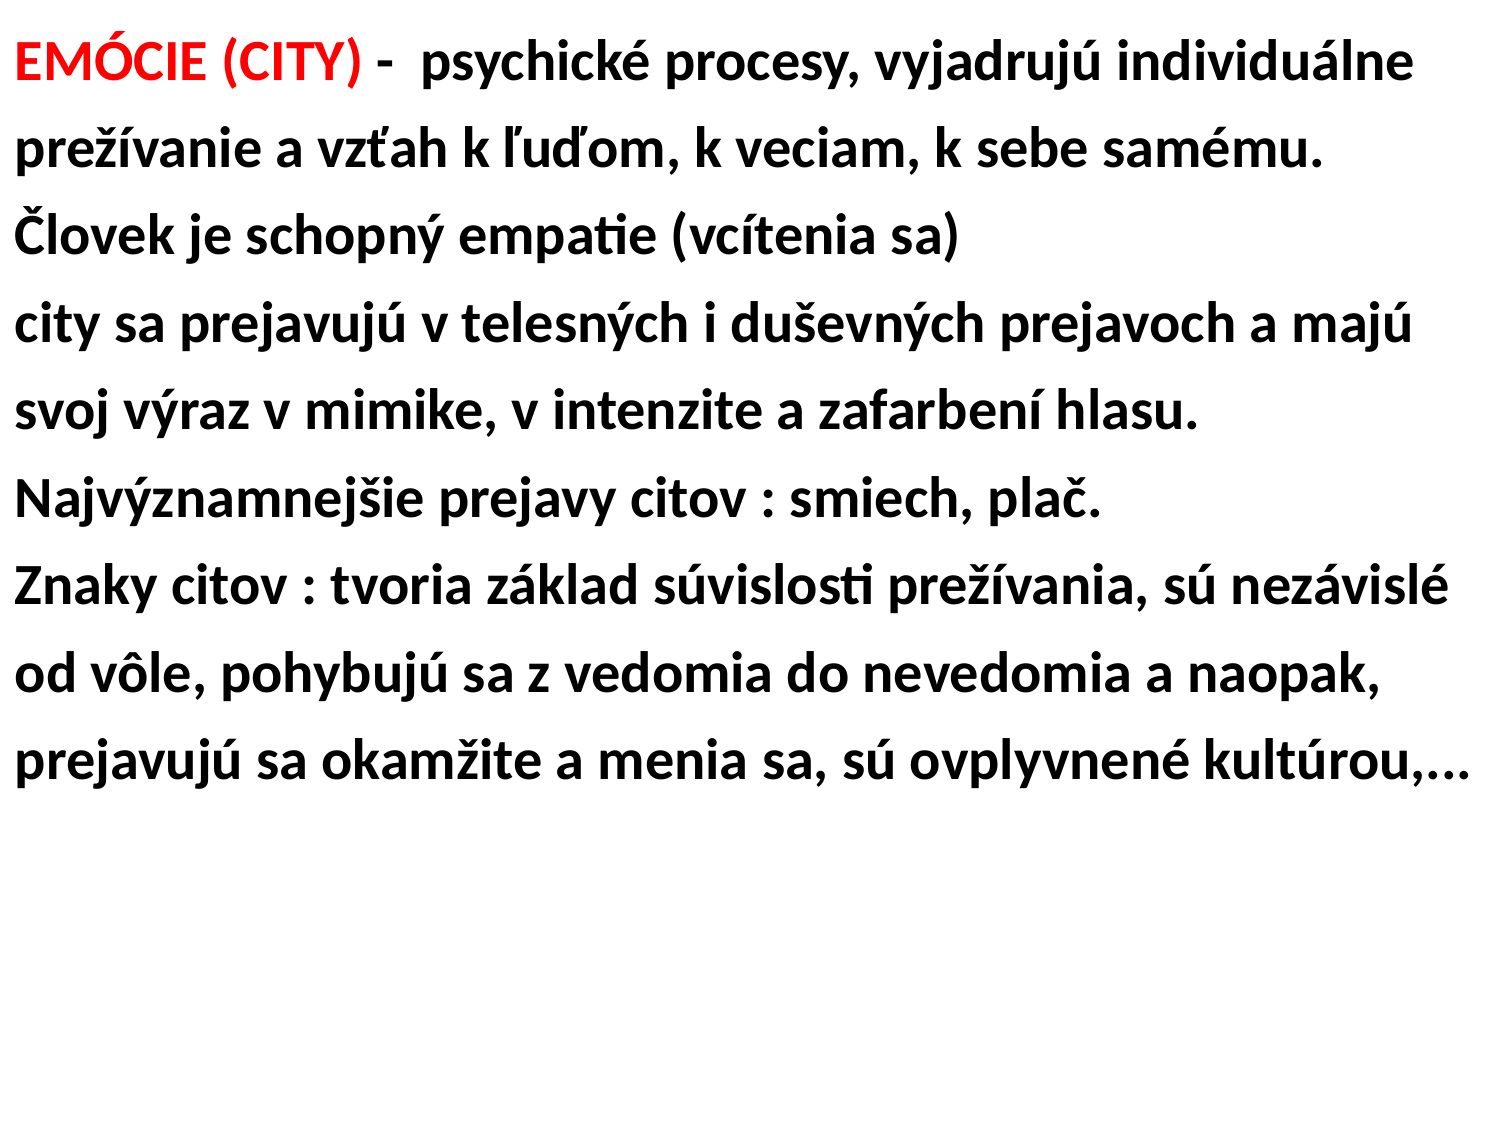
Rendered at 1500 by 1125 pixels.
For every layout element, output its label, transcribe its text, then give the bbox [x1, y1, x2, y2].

text_box EMÓCIE (CITY) - psychické procesy, vyjadrujú individuálne prežívanie a vzťah k ľuďom, k veciam, k sebe samému. Človek je schopný empatie (vcítenia sa) city sa prejavujú v telesných i duševných prejavoch a majú svoj výraz v mimike, v intenzite a zafarbení hlasu. Najvýznamnejšie prejavy citov : smiech, plač. Znaky citov : tvoria základ súvislosti prežívania, sú nezávislé od vôle, pohybujú sa z vedomia do nevedomia a naopak, prejavujú sa okamžite a menia sa, sú ovplyvnené kultúrou,... [0, 0, 1500, 1002]
